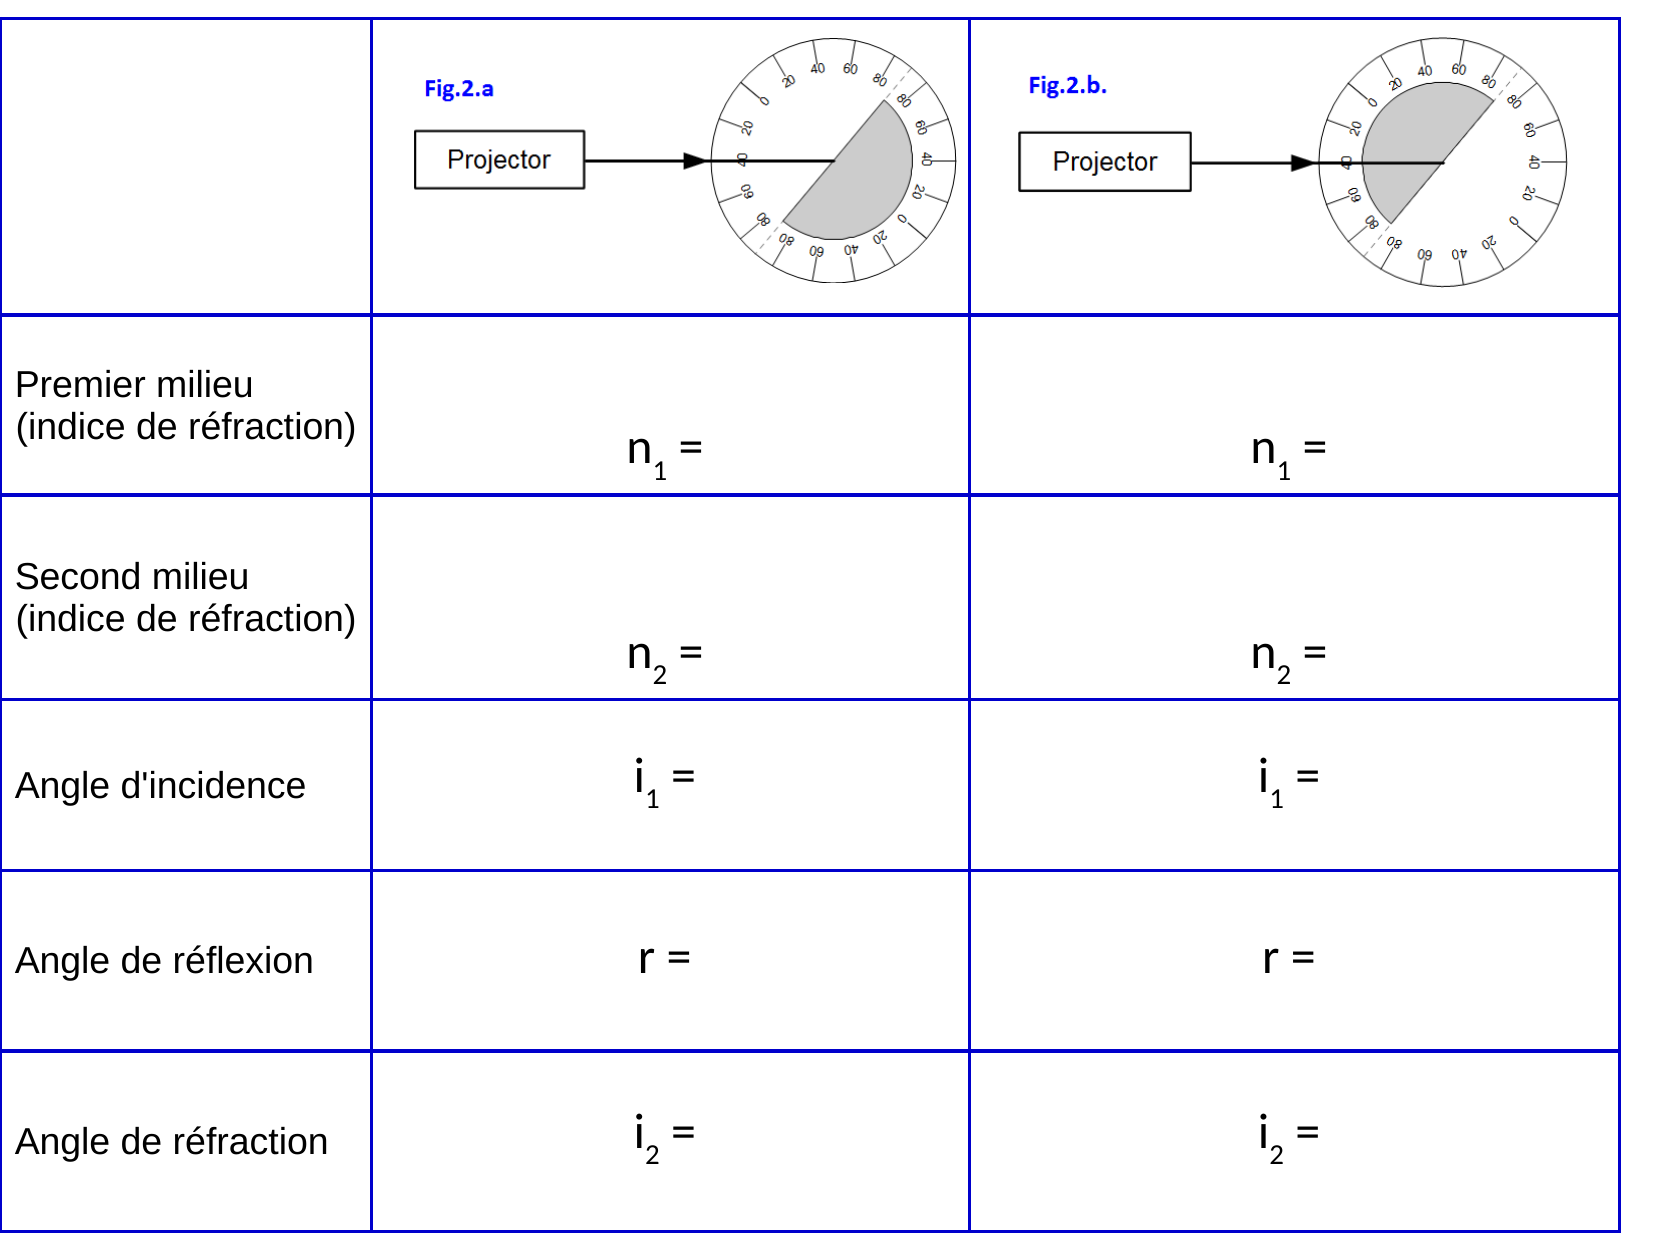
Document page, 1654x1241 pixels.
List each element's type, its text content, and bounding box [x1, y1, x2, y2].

table_cell Angle de réfraction [2, 1053, 370, 1230]
table_cell i2 = [373, 1053, 968, 1230]
table_header [971, 20, 1618, 313]
table_cell i1 = [373, 701, 968, 869]
table_cell Angle d'incidence [2, 701, 370, 869]
table_header [373, 20, 968, 313]
table_cell Angle de réflexion [2, 872, 370, 1049]
table_cell n2 = [971, 497, 1618, 698]
table_cell i2 = [971, 1053, 1618, 1230]
table_cell Second milieu (indice de réfraction) [2, 497, 370, 698]
table_cell i1 = [971, 701, 1618, 869]
table_cell r = [373, 872, 968, 1049]
picture [414, 31, 960, 283]
table_cell n1 = [971, 317, 1618, 493]
picture [1013, 33, 1573, 293]
table_header [2, 20, 370, 313]
table_cell n2 = [373, 497, 968, 698]
table_cell Premier milieu (indice de réfraction) [2, 317, 370, 493]
table_cell r = [971, 872, 1618, 1049]
table_cell n1 = [373, 317, 968, 493]
